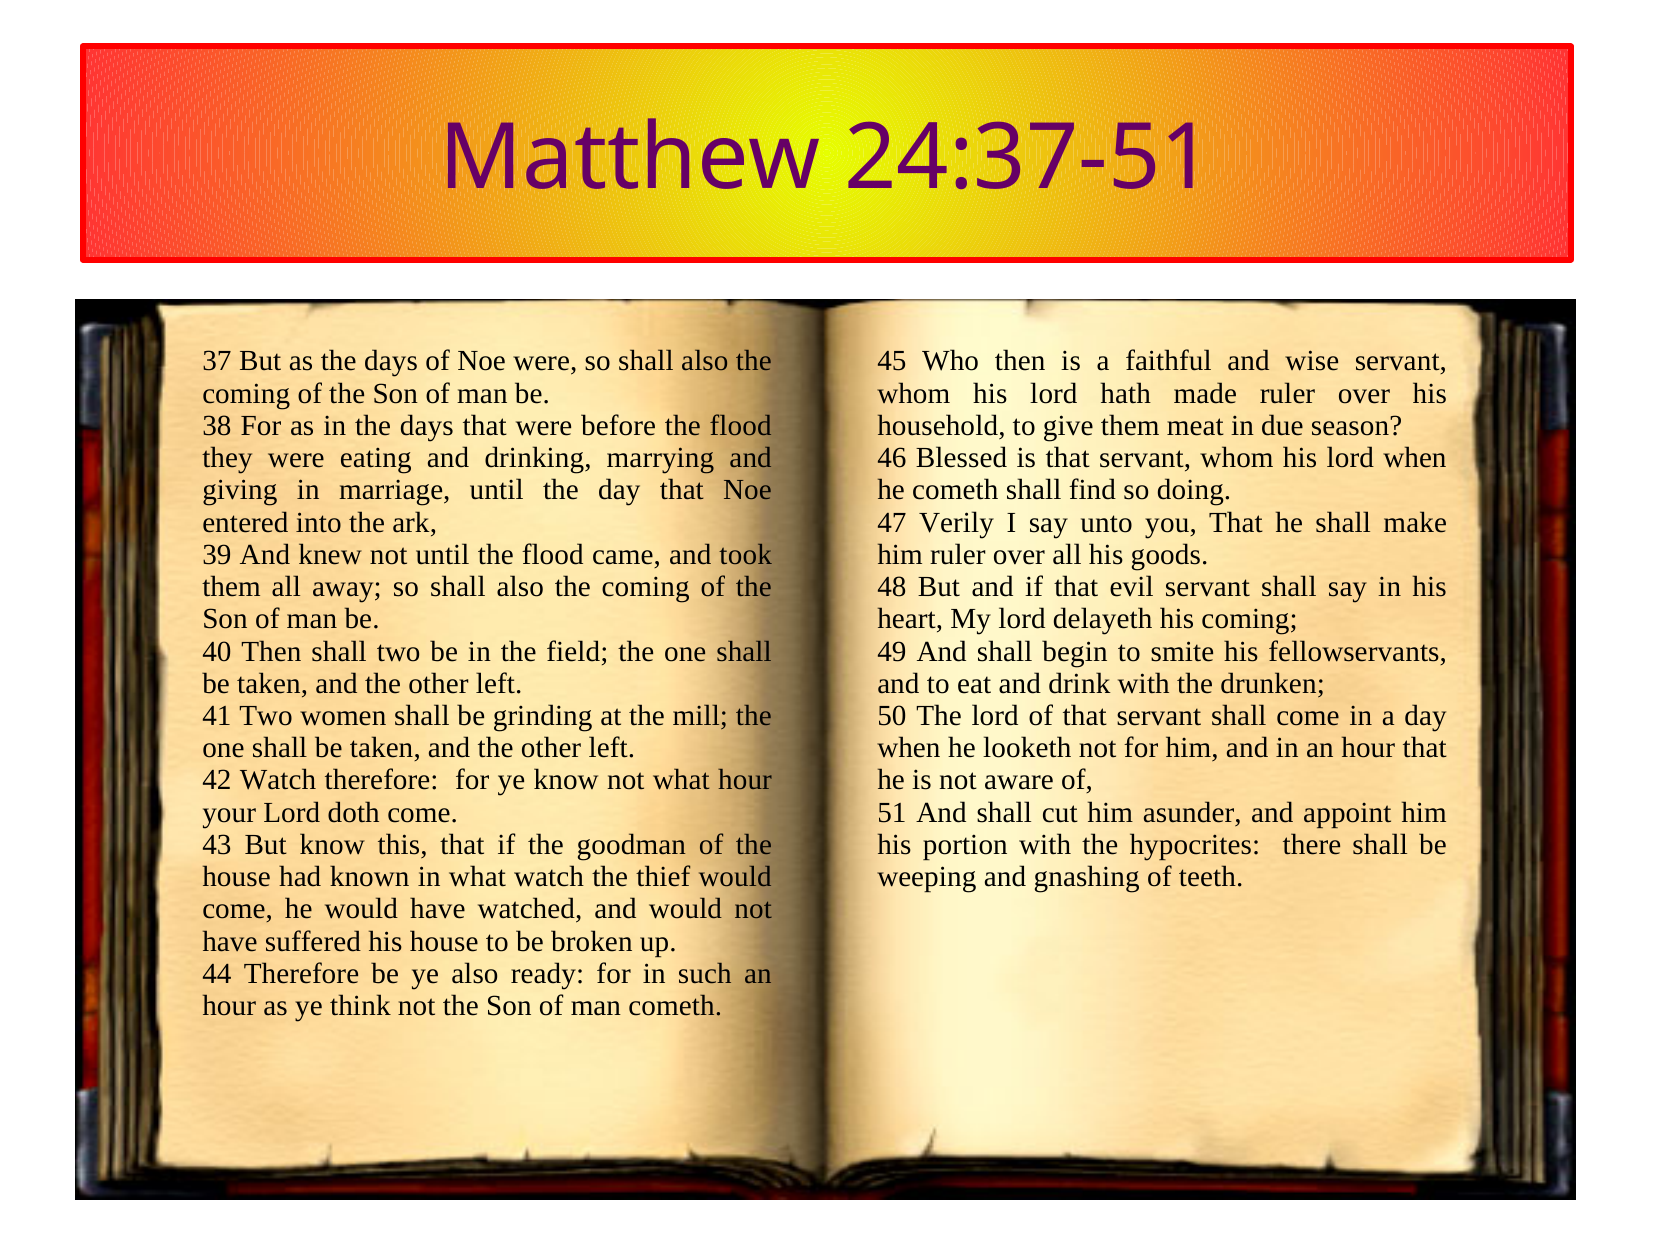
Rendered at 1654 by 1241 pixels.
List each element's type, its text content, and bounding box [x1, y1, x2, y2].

picture [75, 299, 1576, 1201]
title Matthew 24:37-51 [82, 46, 1571, 260]
text_box 45 Who then is a faithful and wise servant, whom his lord hath made ruler over his household, to give them meat in due season? 46 Blessed is that servant, whom his lord when he cometh shall find so doing. 47 Verily I say unto you, That he shall make him ruler over all his goods. 48 But and if that evil servant shall say in his heart, My lord delayeth his coming; 49 And shall begin to smite his fellowservants, and to eat and drink with the drunken; 50 The lord of that servant shall come in a day when he looketh not for him, and in an hour that he is not aware of, 51 And shall cut him asunder, and appoint him his portion with the hypocrites: there shall be weeping and gnashing of teeth. [862, 337, 1463, 901]
text_box 37 But as the days of Noe were, so shall also the coming of the Son of man be. 38 For as in the days that were before the flood they were eating and drinking, marrying and giving in marriage, until the day that Noe entered into the ark, 39 And knew not until the flood came, and took them all away; so shall also the coming of the Son of man be. 40 Then shall two be in the field; the one shall be taken, and the other left. 41 Two women shall be grinding at the mill; the one shall be taken, and the other left. 42 Watch therefore: for ye know not what hour your Lord doth come. 43 But know this, that if the goodman of the house had known in what watch the thief would come, he would have watched, and would not have suffered his house to be broken up. 44 Therefore be ye also ready: for in such an hour as ye think not the Son of man cometh. [187, 337, 788, 1030]
